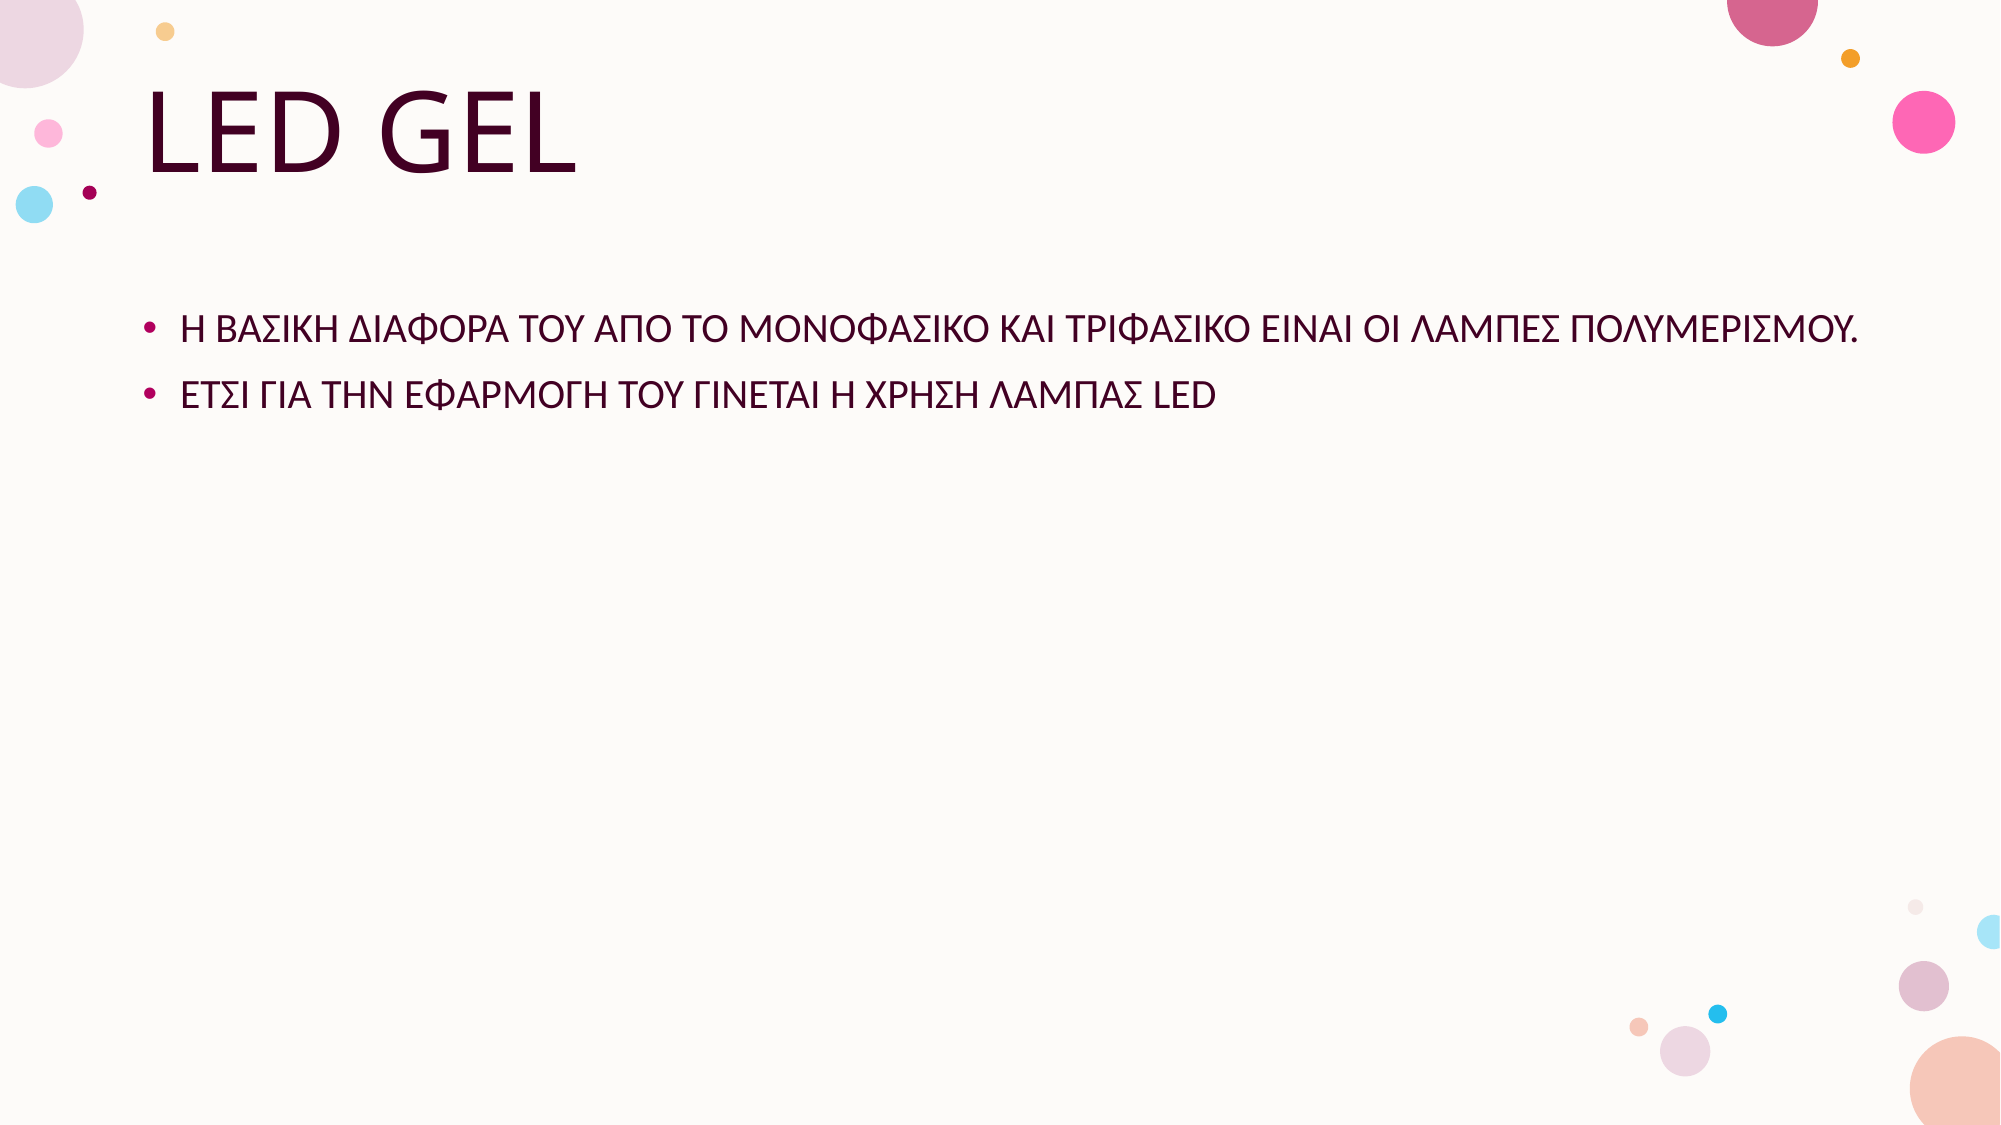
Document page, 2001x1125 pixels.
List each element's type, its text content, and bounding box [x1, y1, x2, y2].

title LED GEL [127, 59, 702, 213]
list Η ΒΑΣΙΚΗ ΔΙΑΦΟΡΑ ΤΟΥ ΑΠΌ ΤΟ ΜΟΝΟΦΑΣΙΚΟ ΚΑΙ ΤΡΙΦΑΣΙΚΟ ΕΊΝΑΙ ΟΙ ΛΑΜΠΕΣ ΠΟΛΥΜΕΡΙΣΜΟΥ. ΕΤΣΙ ΓΙΑ ΤΗΝ ΕΦΑΡΜΟΓΗ ΤΟΥ ΓΙΝΕΤΑΙ Η ΧΡΗΣΗ ΛΑΜΠΑΣ LED [127, 299, 1877, 529]
